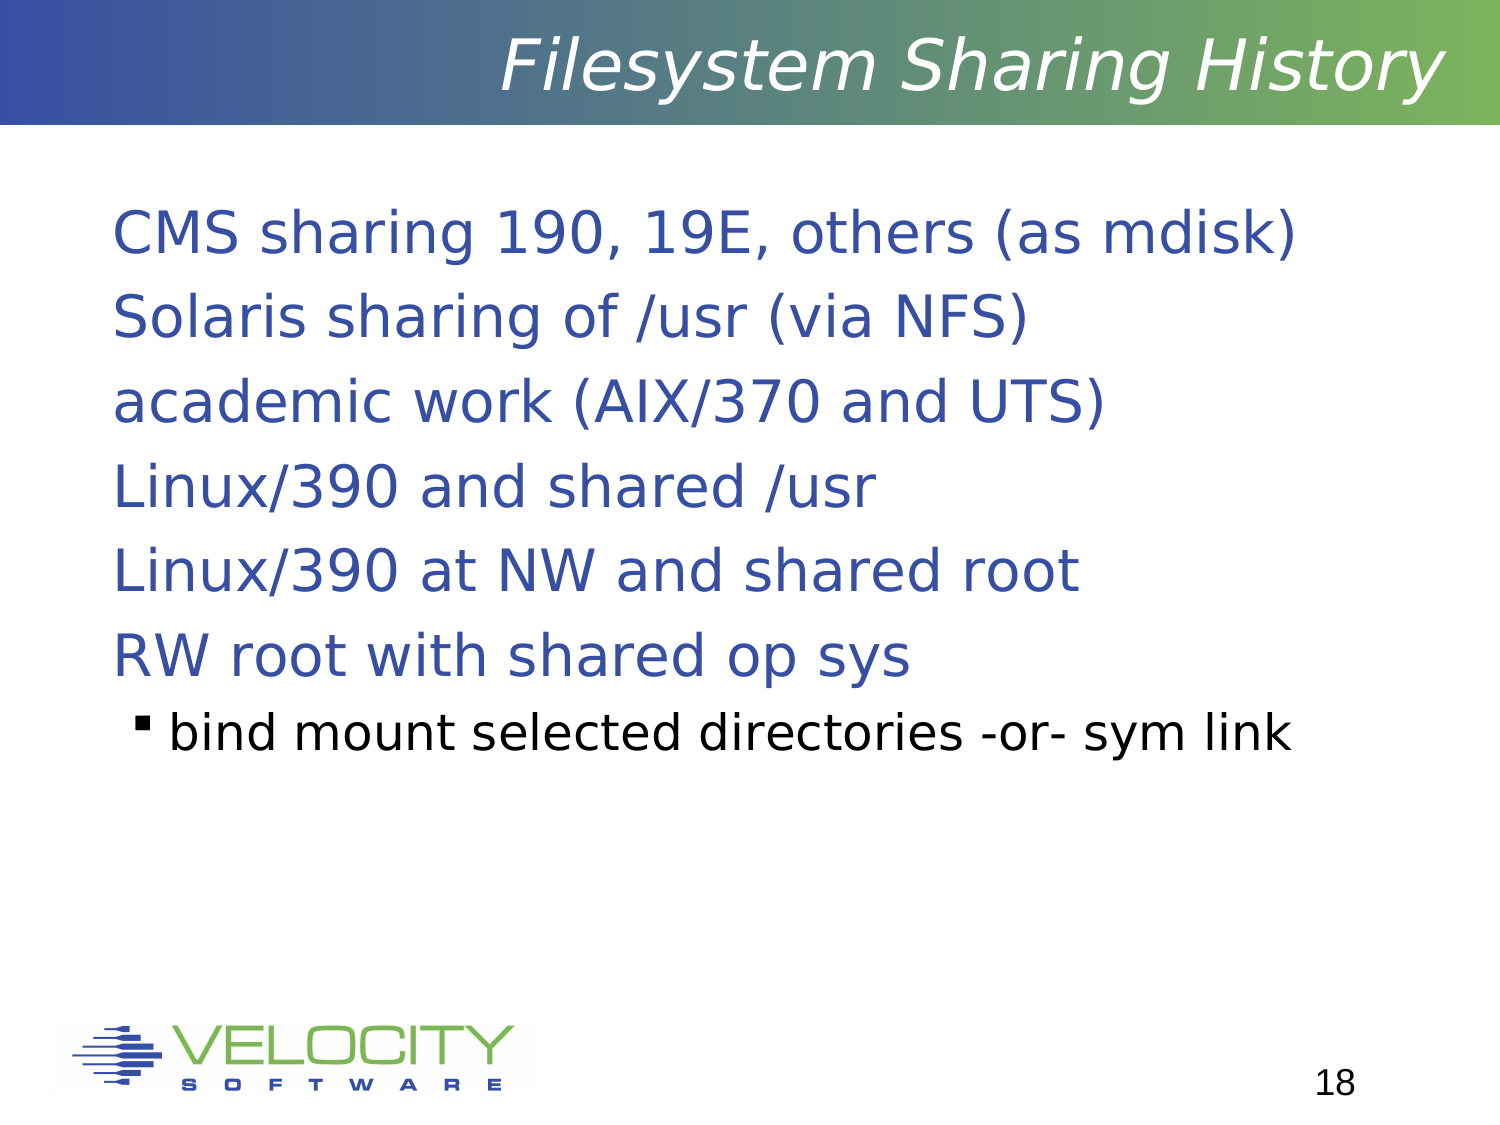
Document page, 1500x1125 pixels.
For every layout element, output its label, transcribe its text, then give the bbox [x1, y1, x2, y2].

title Filesystem Sharing History [62, 12, 1463, 113]
list CMS sharing 190, 19E, others (as mdisk) Solaris sharing of /usr (via NFS) academic work (AIX/370 and UTS) Linux/390 and shared /usr Linux/390 at NW and shared root RW root with shared op sys bind mount selected directories -or- sym link [70, 187, 1438, 988]
picture [50, 1021, 538, 1094]
